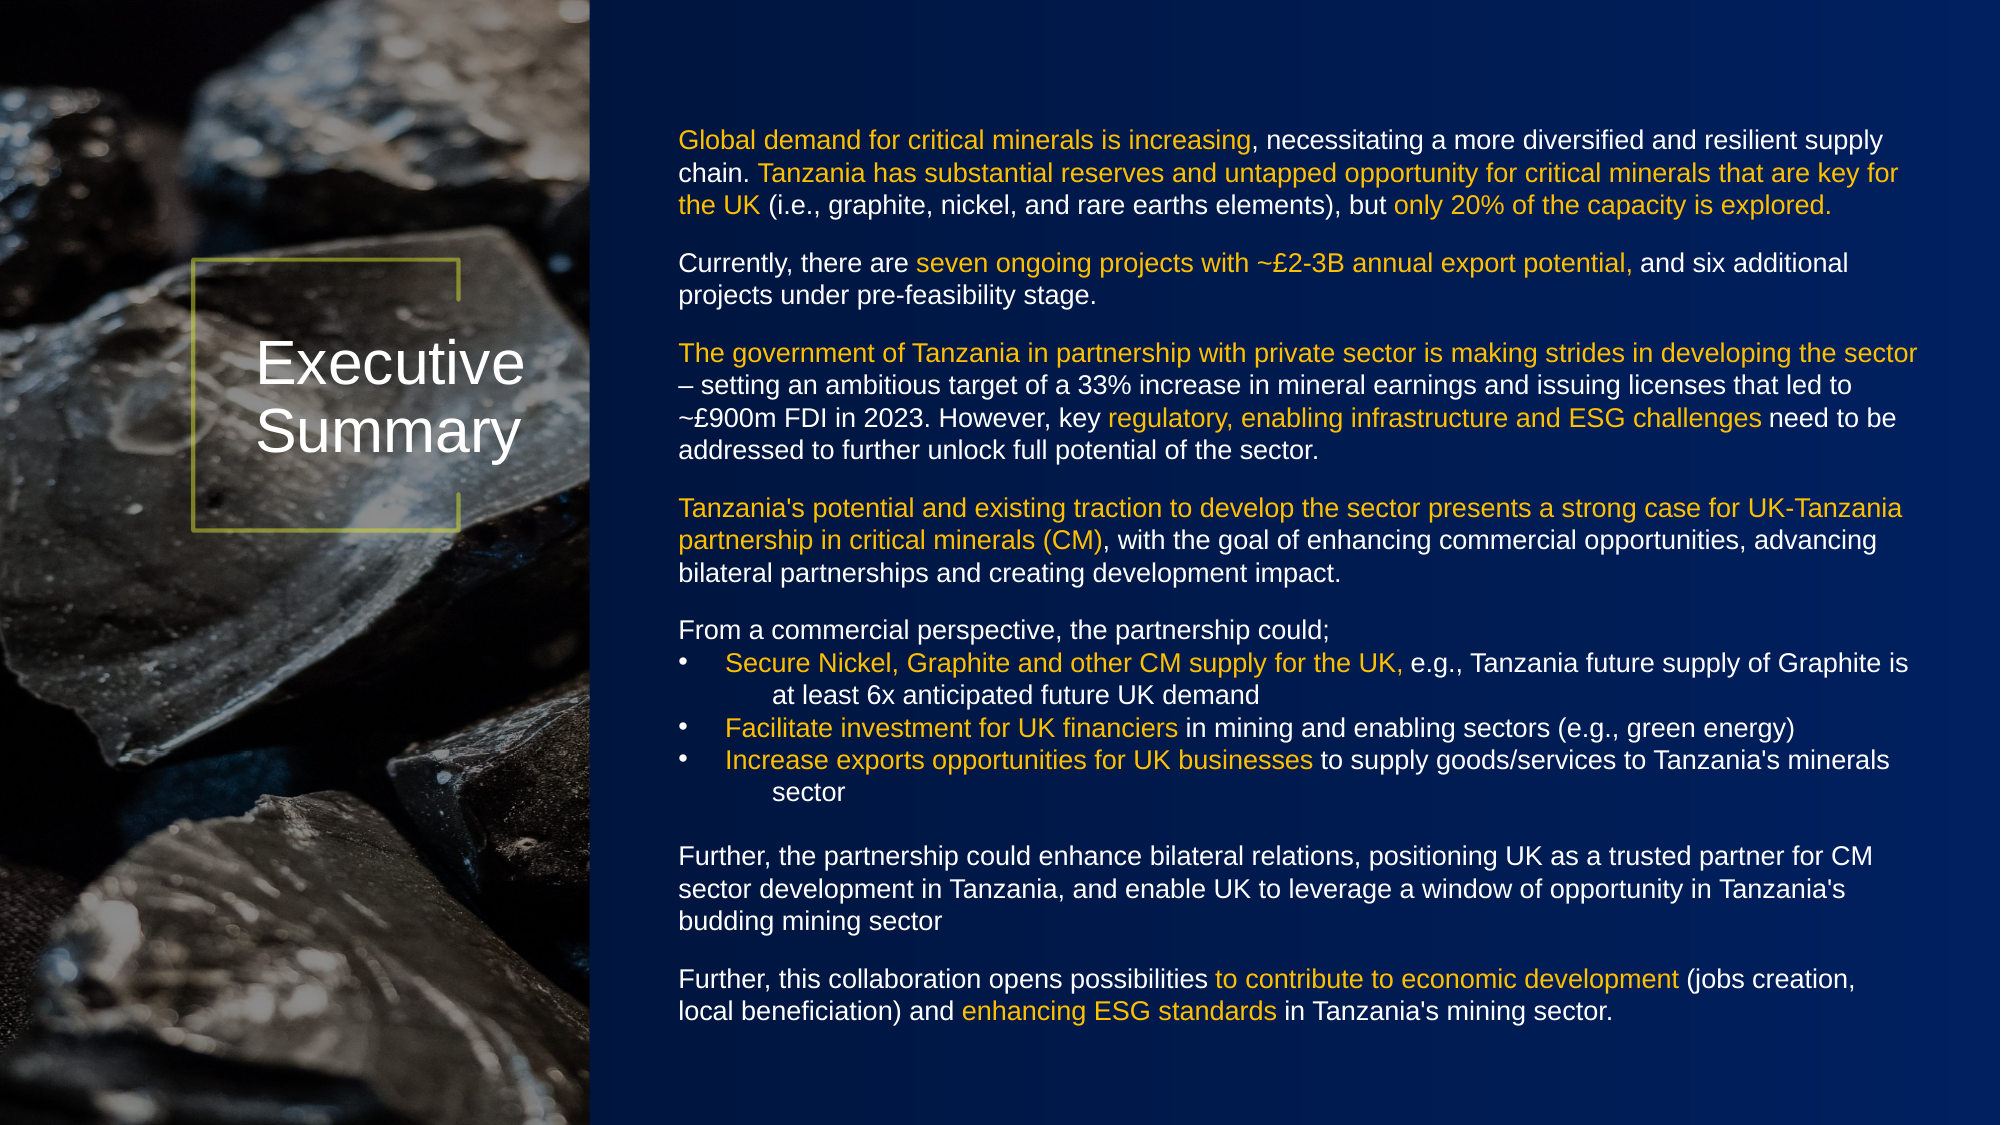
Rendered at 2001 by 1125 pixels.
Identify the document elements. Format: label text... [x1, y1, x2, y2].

text_box Executive Summary [255, 330, 701, 468]
text_box [0, 0, 2000, 1125]
text_box Global demand for critical minerals is increasing, necessitating a more diversified and resilient supply chain. Tanzania has substantial reserves and untapped opportunity for critical minerals that are key for the UK (i.e., graphite, nickel, and rare earths elements), but only 20% of the capacity is explored. Currently, there are seven ongoing projects with ~£2-3B annual export potential, and six additional projects under pre-feasibility stage. The government of Tanzania in partnership with private sector is making strides in developing the sector – setting an ambitious target of a 33% increase in mineral earnings and issuing licenses that led to ~£900m FDI in 2023. However, key regulatory, enabling infrastructure and ESG challenges need to be addressed to further unlock full potential of the sector. Tanzania's potential and existing traction to develop the sector presents a strong case for UK-Tanzania partnership in critical minerals (CM), with the goal of enhancing commercial opportunities, advancing bilateral partnerships and creating development impact. From a commercial perspective, the partnership could; Secure Nickel, Graphite and other CM supply for the UK, e.g., Tanzania future supply of Graphite is at least 6x anticipated future UK demand Facilitate investment for UK financiers in mining and enabling sectors (e.g., green energy) Increase exports opportunities for UK businesses to supply goods/services to Tanzania's minerals sector Further, the partnership could enhance bilateral relations, positioning UK as a trusted partner for CM sector development in Tanzania, and enable UK to leverage a window of opportunity in Tanzania's budding mining sector Further, this collaboration opens possibilities to contribute to economic development (jobs creation, local beneficiation) and enhancing ESG standards in Tanzania's mining sector. [627, 110, 1932, 1039]
